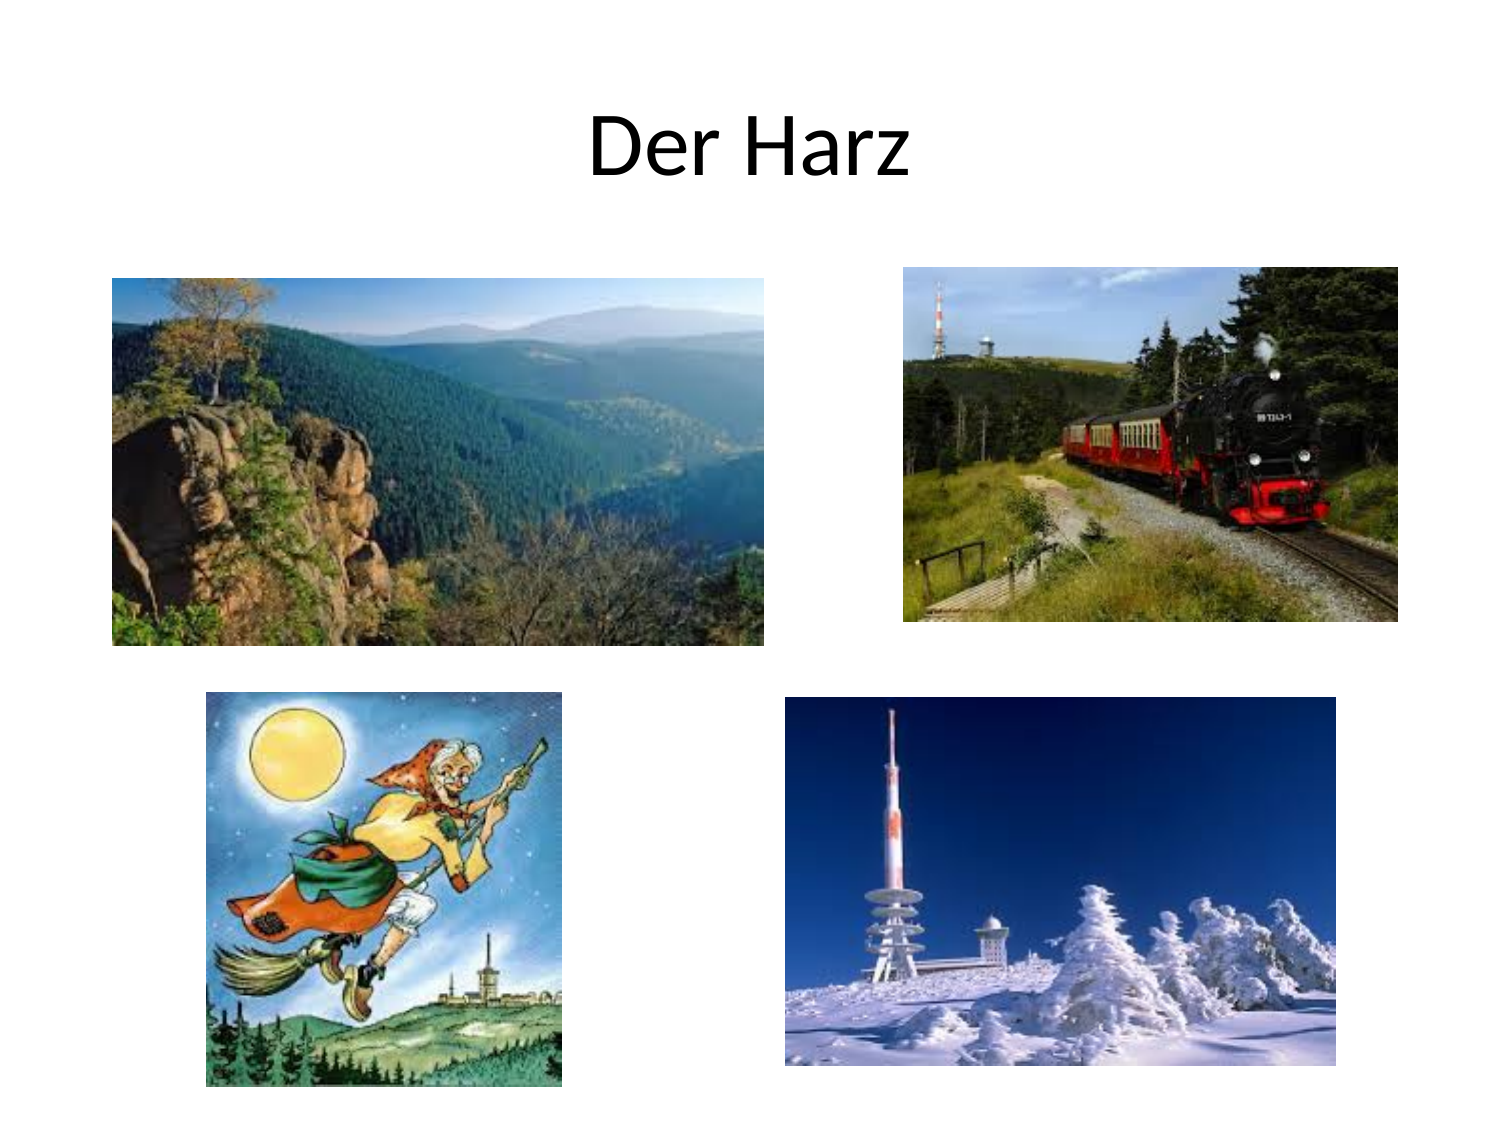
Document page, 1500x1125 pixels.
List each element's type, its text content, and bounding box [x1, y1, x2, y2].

picture [903, 267, 1398, 622]
picture [785, 697, 1336, 1066]
picture [206, 692, 562, 1087]
title Der Harz [75, 45, 1426, 233]
picture [112, 278, 764, 646]
